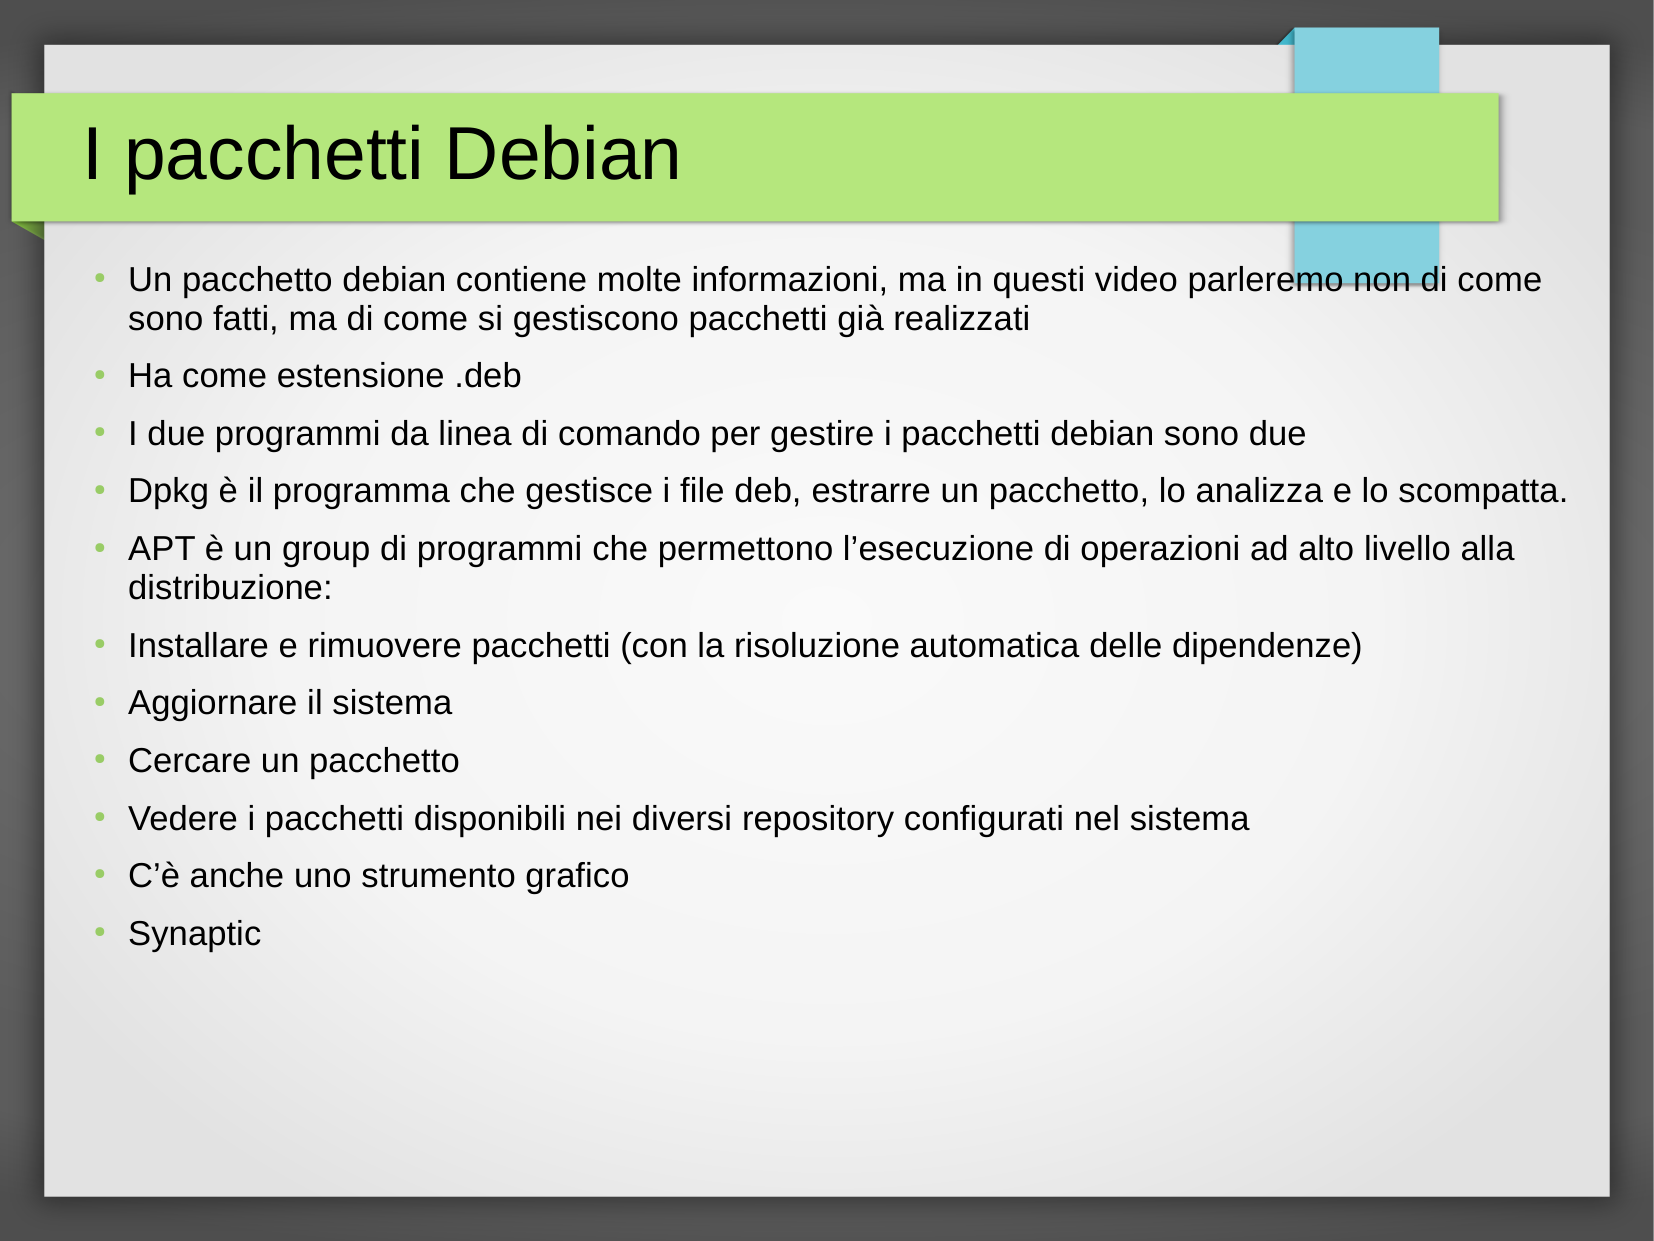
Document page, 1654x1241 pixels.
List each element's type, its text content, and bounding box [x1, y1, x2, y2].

picture [0, 0, 1654, 1241]
title I pacchetti Debian [82, 94, 1264, 213]
list Un pacchetto debian contiene molte informazioni, ma in questi video parleremo non di come sono fatti, ma di come si gestiscono pacchetti già realizzati Ha come estensione .deb I due programmi da linea di comando per gestire i pacchetti debian sono due Dpkg è il programma che gestisce i file deb, estrarre un pacchetto, lo analizza e lo scompatta. APT è un group di programmi che permettono l’esecuzione di operazioni ad alto livello alla distribuzione: Installare e rimuovere pacchetti (con la risoluzione automatica delle dipendenze) Aggiornare il sistema Cercare un pacchetto Vedere i pacchetti disponibili nei diversi repository configurati nel sistema C’è anche uno strumento grafico Synaptic [82, 259, 1571, 980]
